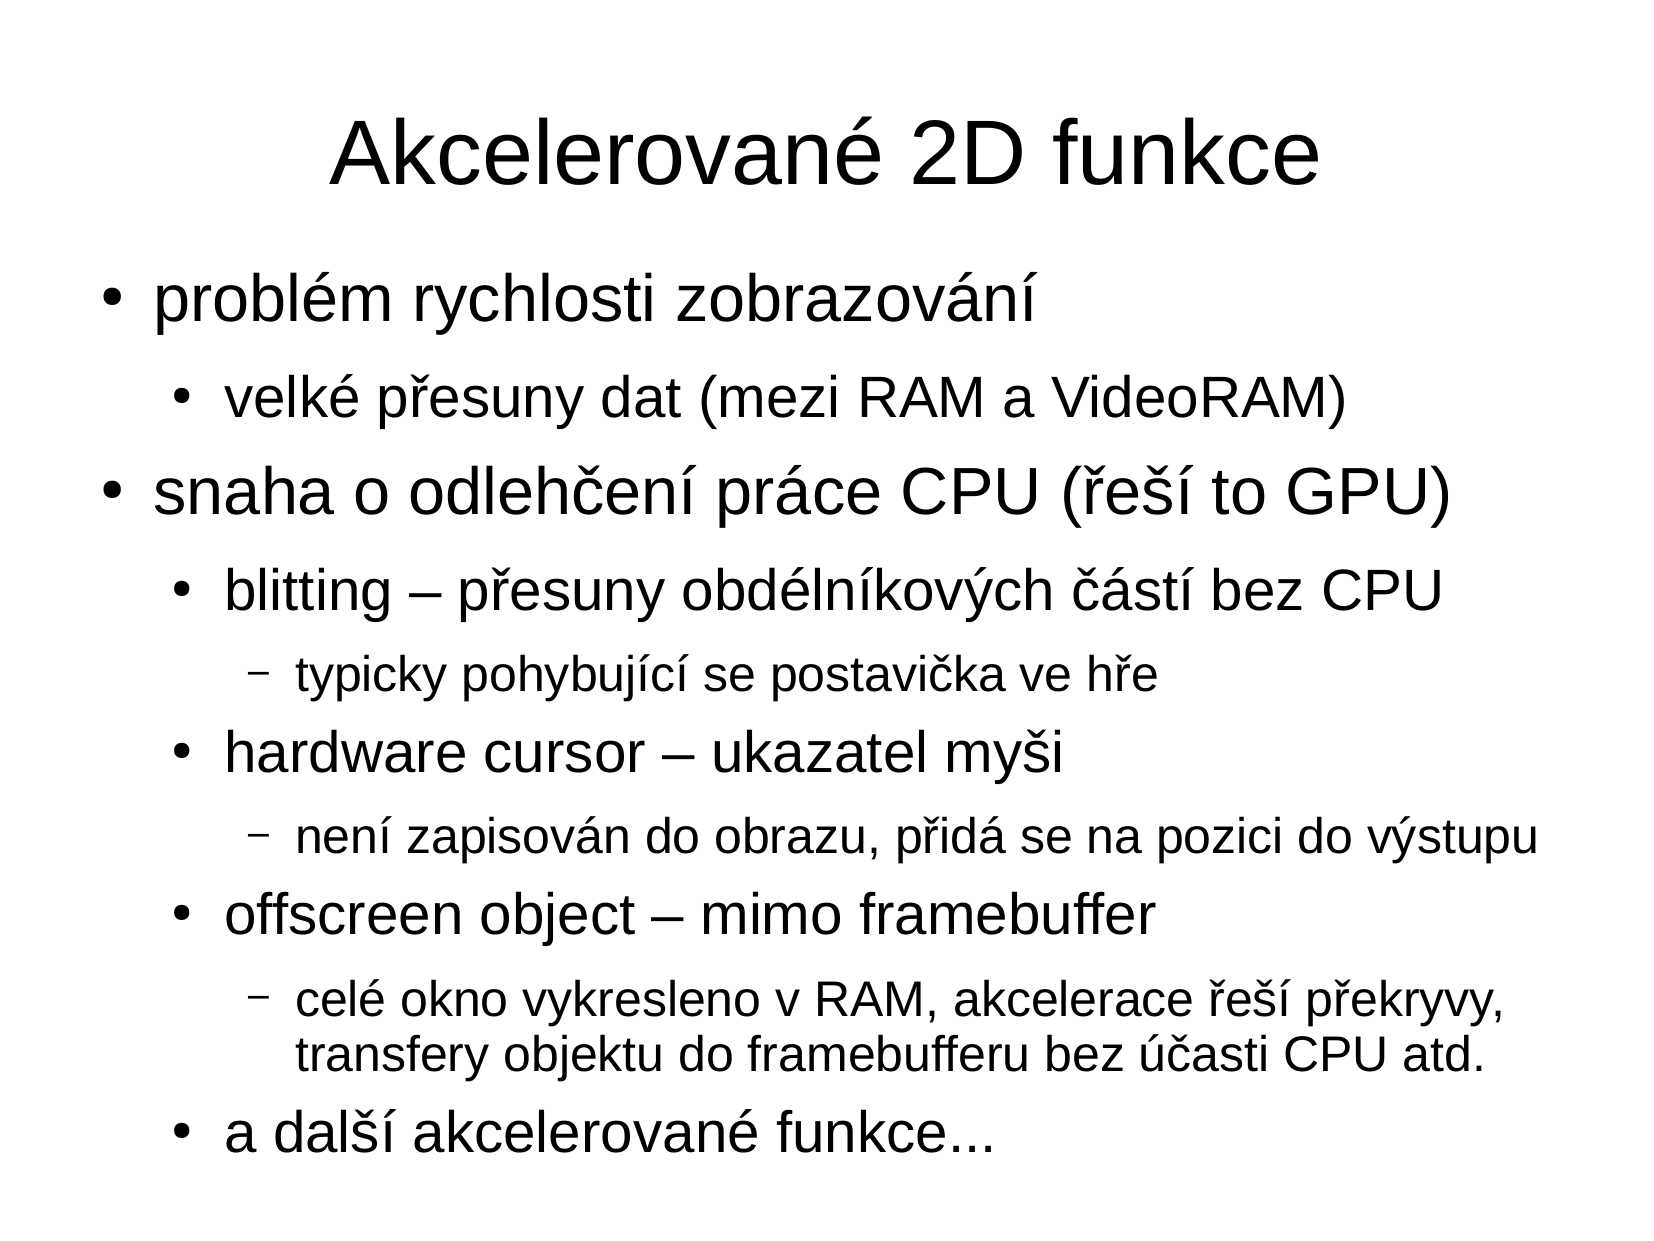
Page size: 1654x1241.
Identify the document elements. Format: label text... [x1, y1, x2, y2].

list problém rychlosti zobrazování velké přesuny dat (mezi RAM a VideoRAM) snaha o odlehčení práce CPU (řeší to GPU) blitting – přesuny obdélníkových částí bez CPU typicky pohybující se postavička ve hře hardware cursor – ukazatel myši není zapisován do obrazu, přidá se na pozici do výstupu offscreen object – mimo framebuffer celé okno vykresleno v RAM, akcelerace řeší překryvy, transfery objektu do framebufferu bez účasti CPU atd. a další akcelerované funkce... [82, 260, 1571, 1164]
title Akcelerované 2D funkce [82, 56, 1571, 250]
